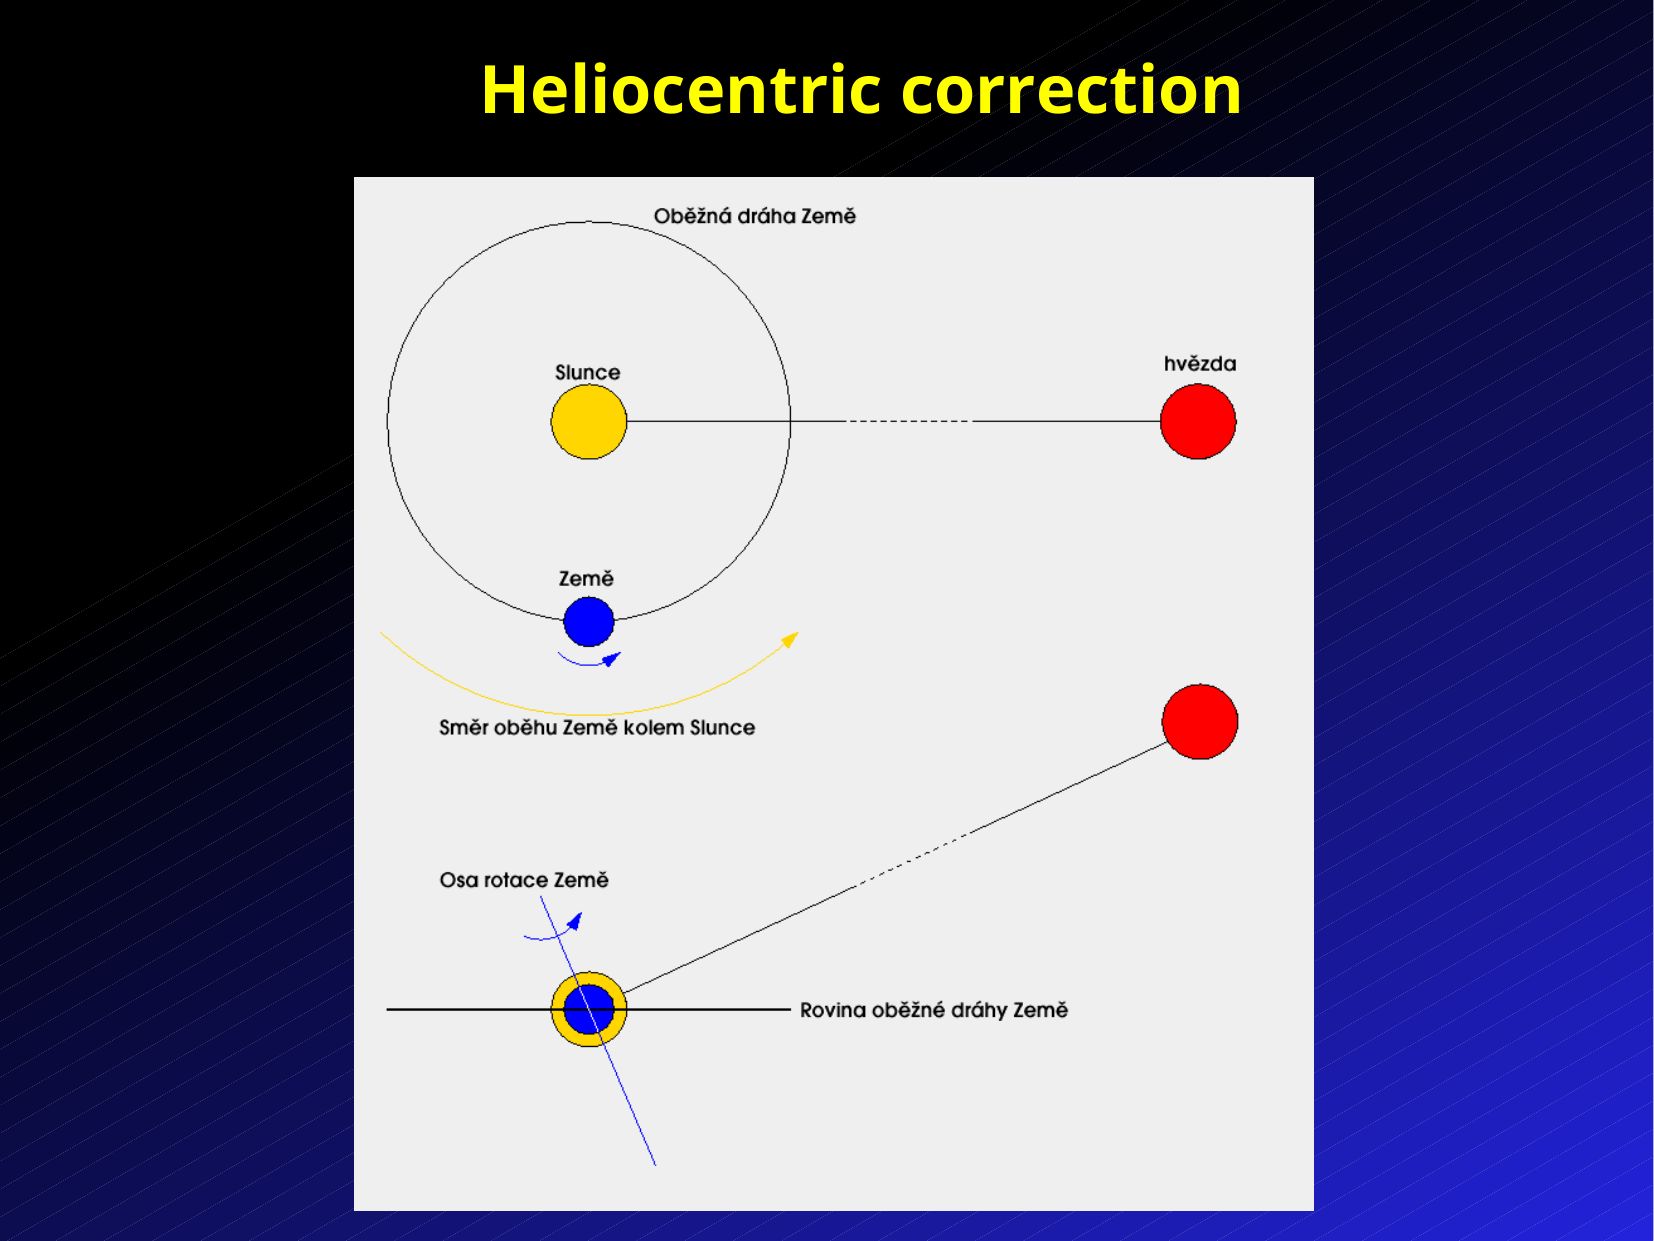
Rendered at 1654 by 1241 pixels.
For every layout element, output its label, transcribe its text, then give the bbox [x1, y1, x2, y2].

picture [354, 177, 1314, 1211]
title Heliocentric correction [118, 27, 1607, 148]
